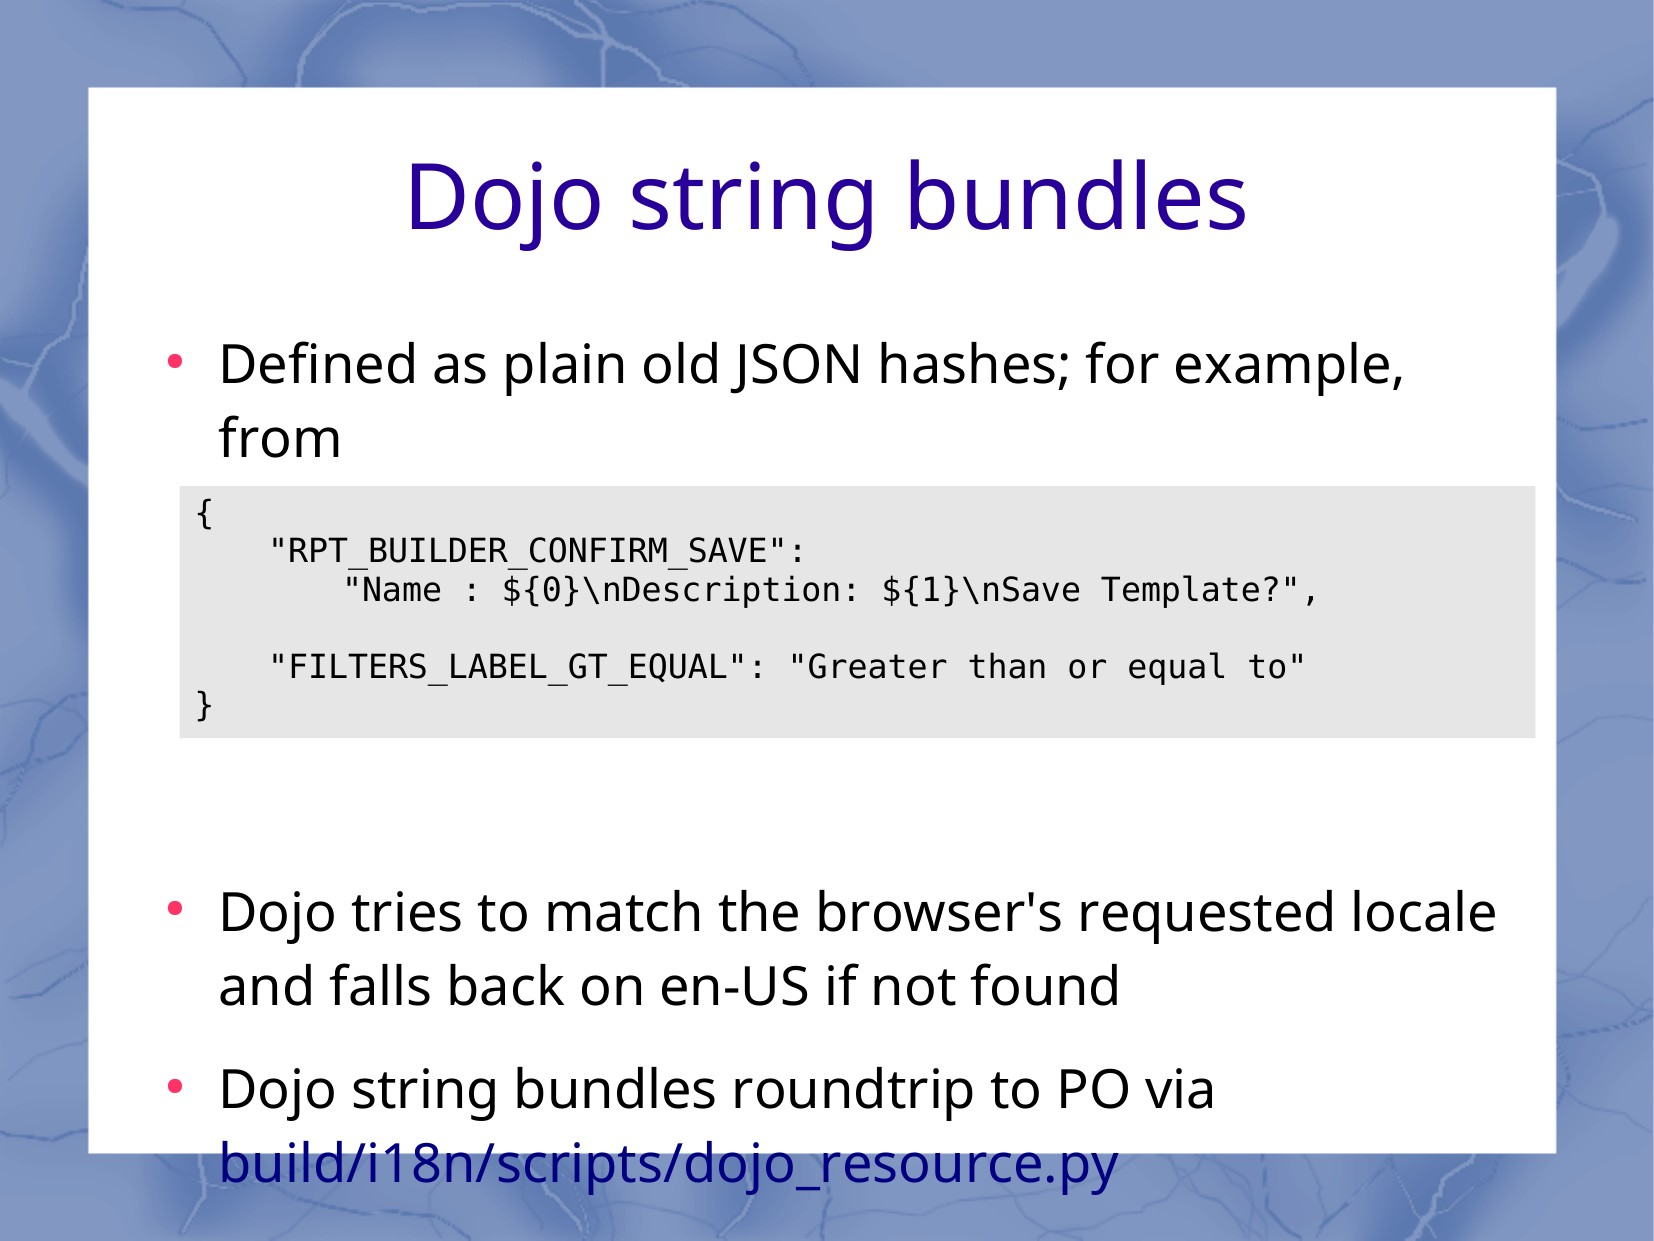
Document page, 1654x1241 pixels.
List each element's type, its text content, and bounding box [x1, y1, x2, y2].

text_box { "RPT_BUILDER_CONFIRM_SAVE": "Name : ${0}\nDescription: ${1}\nSave Template?", "FILTERS_LABEL_GT_EQUAL": "Greater than or equal to" } [179, 486, 1536, 739]
list Defined as plain old JSON hashes; for example, from Open-ILS/web/js/dojo/openils/reports/nls/reports.js: Dojo tries to match the browser's requested locale and falls back on en-US if not found Dojo string bundles roundtrip to PO via build/i18n/scripts/dojo_resource.py [147, 325, 1506, 1130]
picture [0, 0, 1654, 1241]
title Dojo string bundles [118, 98, 1536, 291]
